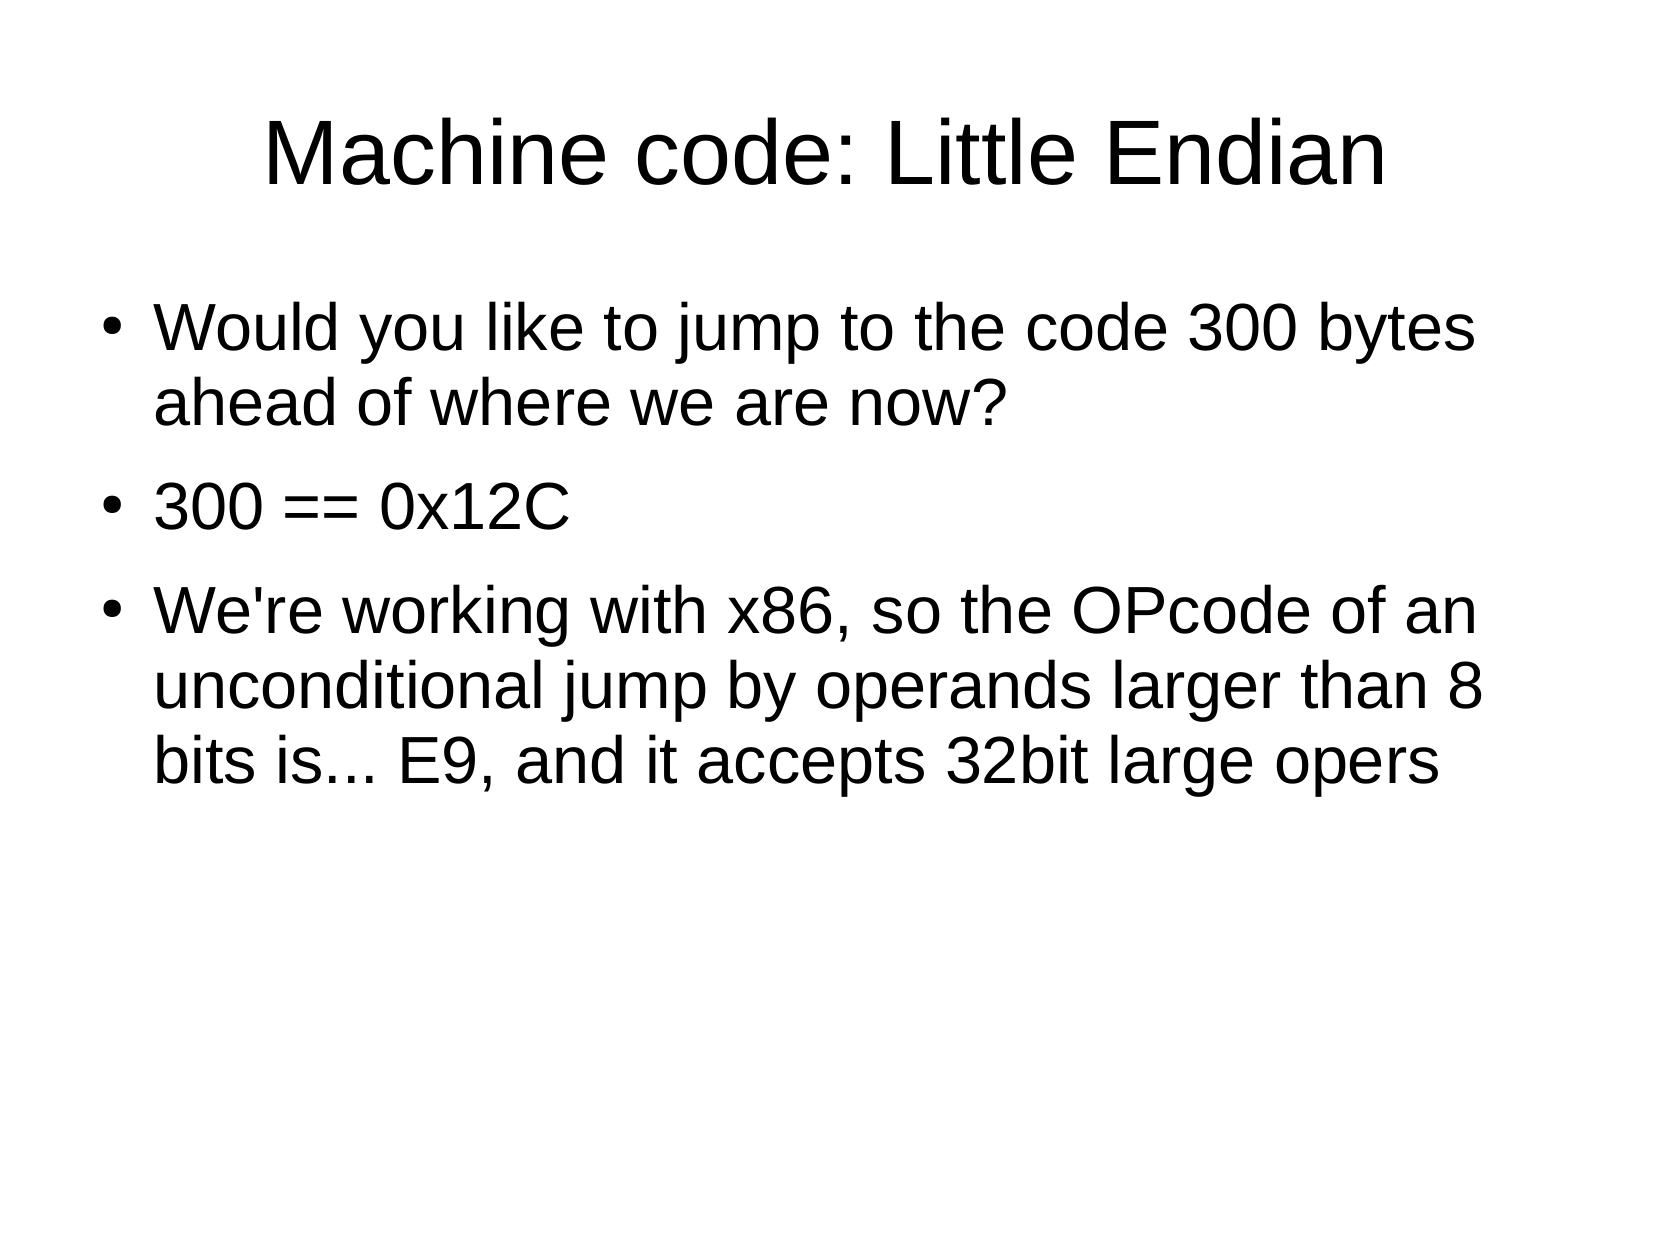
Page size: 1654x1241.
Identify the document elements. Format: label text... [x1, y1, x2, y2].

list Would you like to jump to the code 300 bytes ahead of where we are now? 300 == 0x12C We're working with x86, so the OPcode of an unconditional jump by operands larger than 8 bits is... E9, and it accepts 32bit large opers [82, 290, 1571, 1010]
title Machine code: Little Endian [82, 49, 1571, 257]
